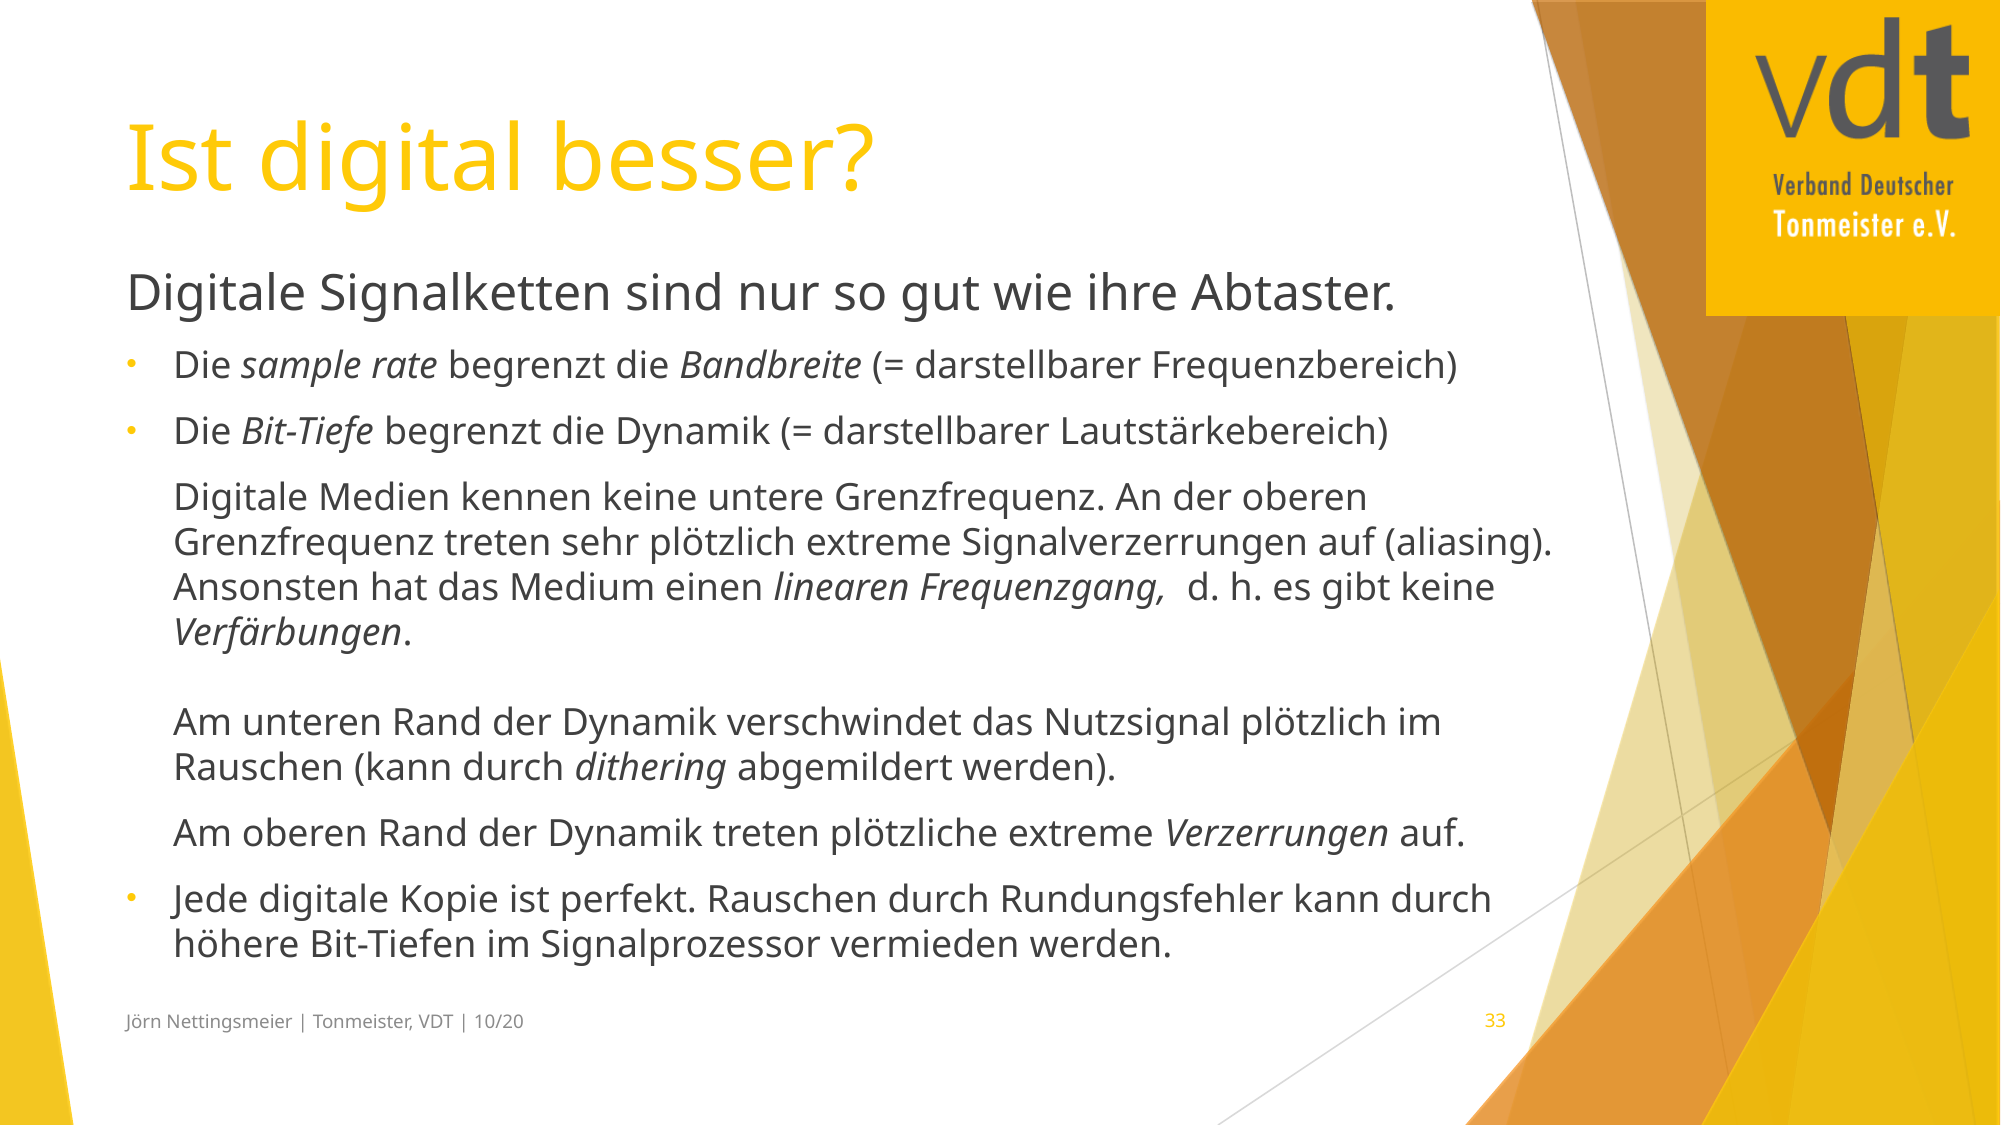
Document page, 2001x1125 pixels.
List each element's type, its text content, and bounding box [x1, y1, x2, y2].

picture [1706, 0, 2000, 316]
slide_number <number> [1409, 991, 1522, 1051]
list Digitale Signalketten sind nur so gut wie ihre Abtaster. Die sample rate begrenzt die Bandbreite (= darstellbarer Frequenzbereich) Die Bit-Tiefe begrenzt die Dynamik (= darstellbarer Lautstärkebereich) Digitale Medien kennen keine untere Grenzfrequenz. An der oberen Grenzfrequenz treten sehr plötzlich extreme Signalverzerrungen auf (aliasing). Ansonsten hat das Medium einen linearen Frequenzgang, d. h. es gibt keine Verfärbungen. Am unteren Rand der Dynamik verschwindet das Nutzsignal plötzlich im Rauschen (kann durch dithering abgemildert werden). Am oberen Rand der Dynamik treten plötzliche extreme Verzerrungen auf. Jede digitale Kopie ist perfekt. Rauschen durch Rundungsfehler kann durch höhere Bit-Tiefen im Signalprozessor vermieden werden. [111, 365, 1613, 860]
title Ist digital besser? [111, 79, 1522, 230]
text_box Jörn Nettingsmeier | Tonmeister, VDT | 10/20 [111, 991, 1145, 1051]
